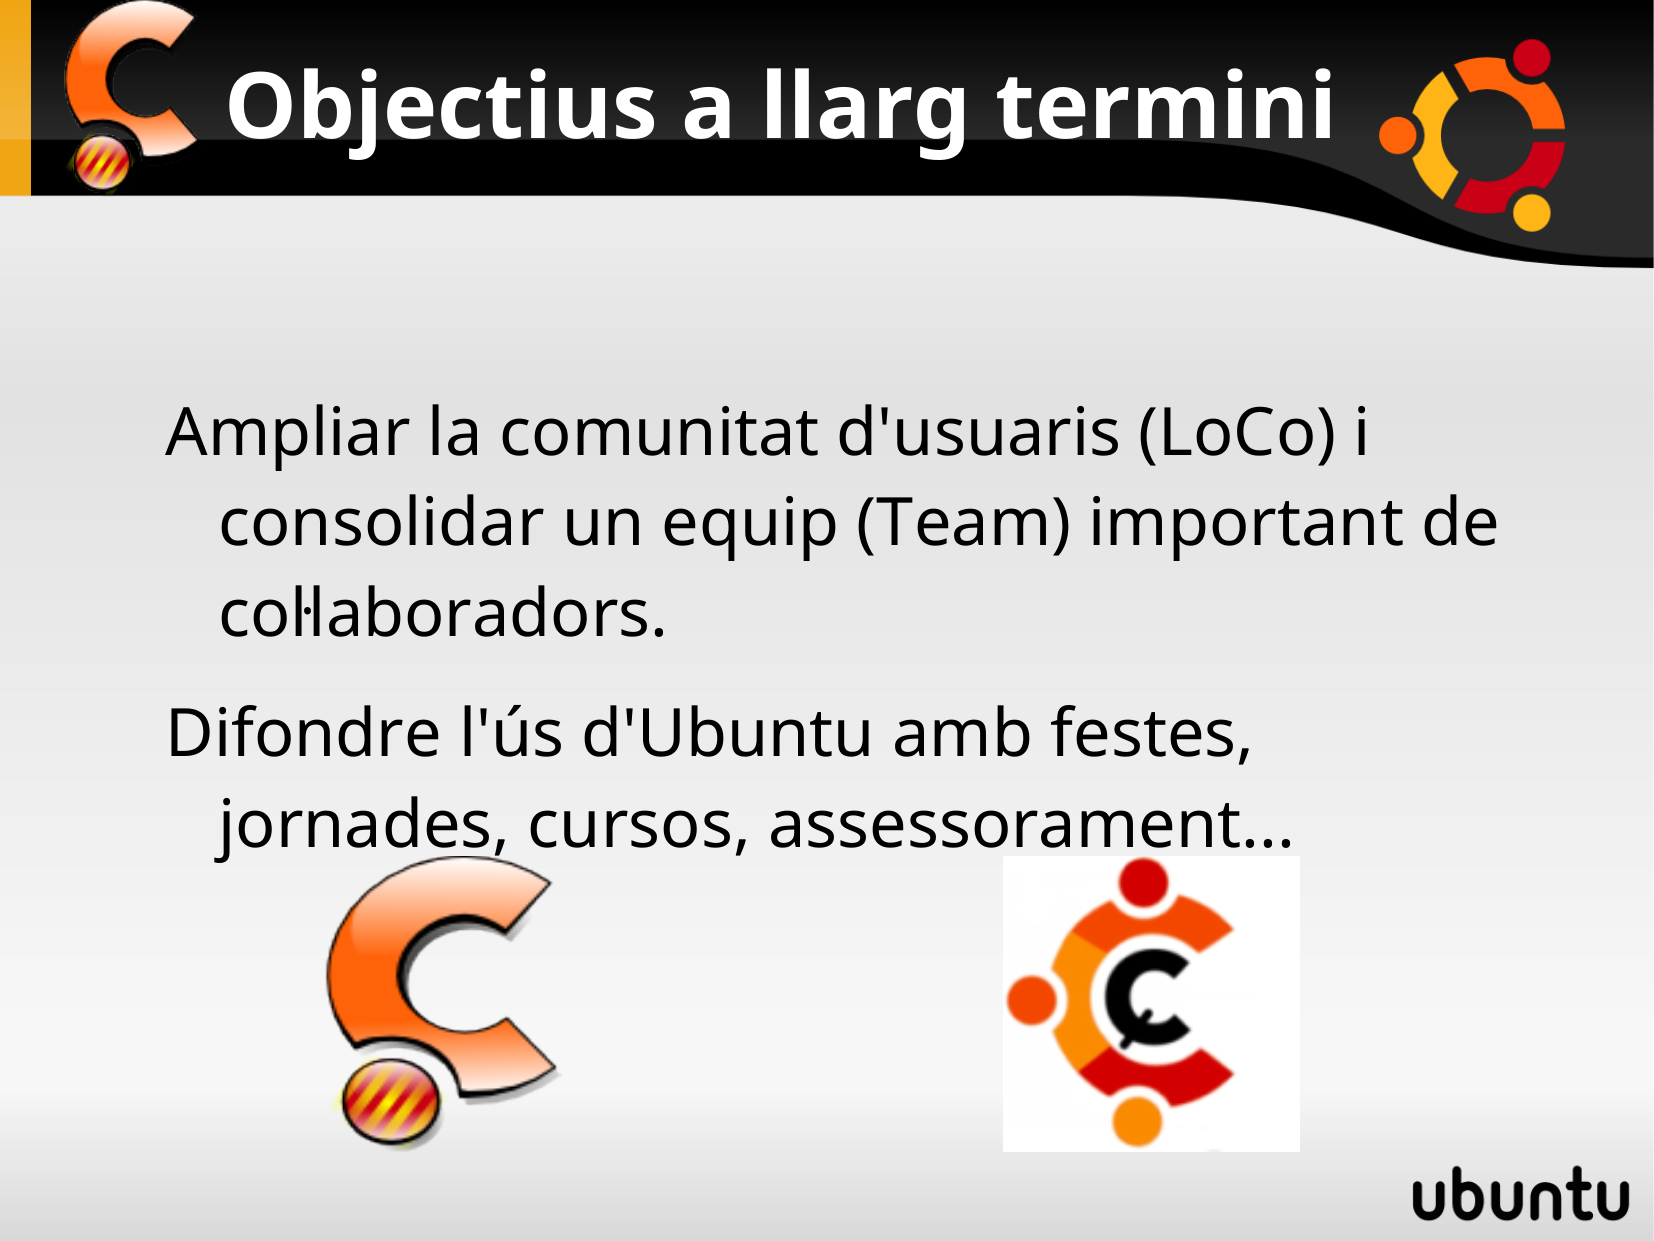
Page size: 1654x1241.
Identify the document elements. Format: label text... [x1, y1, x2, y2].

title Objectius a llarg termini [76, 0, 1565, 208]
list Ampliar la comunitat d'usuaris (LoCo) i consolidar un equip (Team) important de col·laboradors. Difondre l'ús d'Ubuntu amb festes, jornades, cursos, assessorament... [147, 383, 1539, 1166]
picture [0, 0, 1654, 1241]
